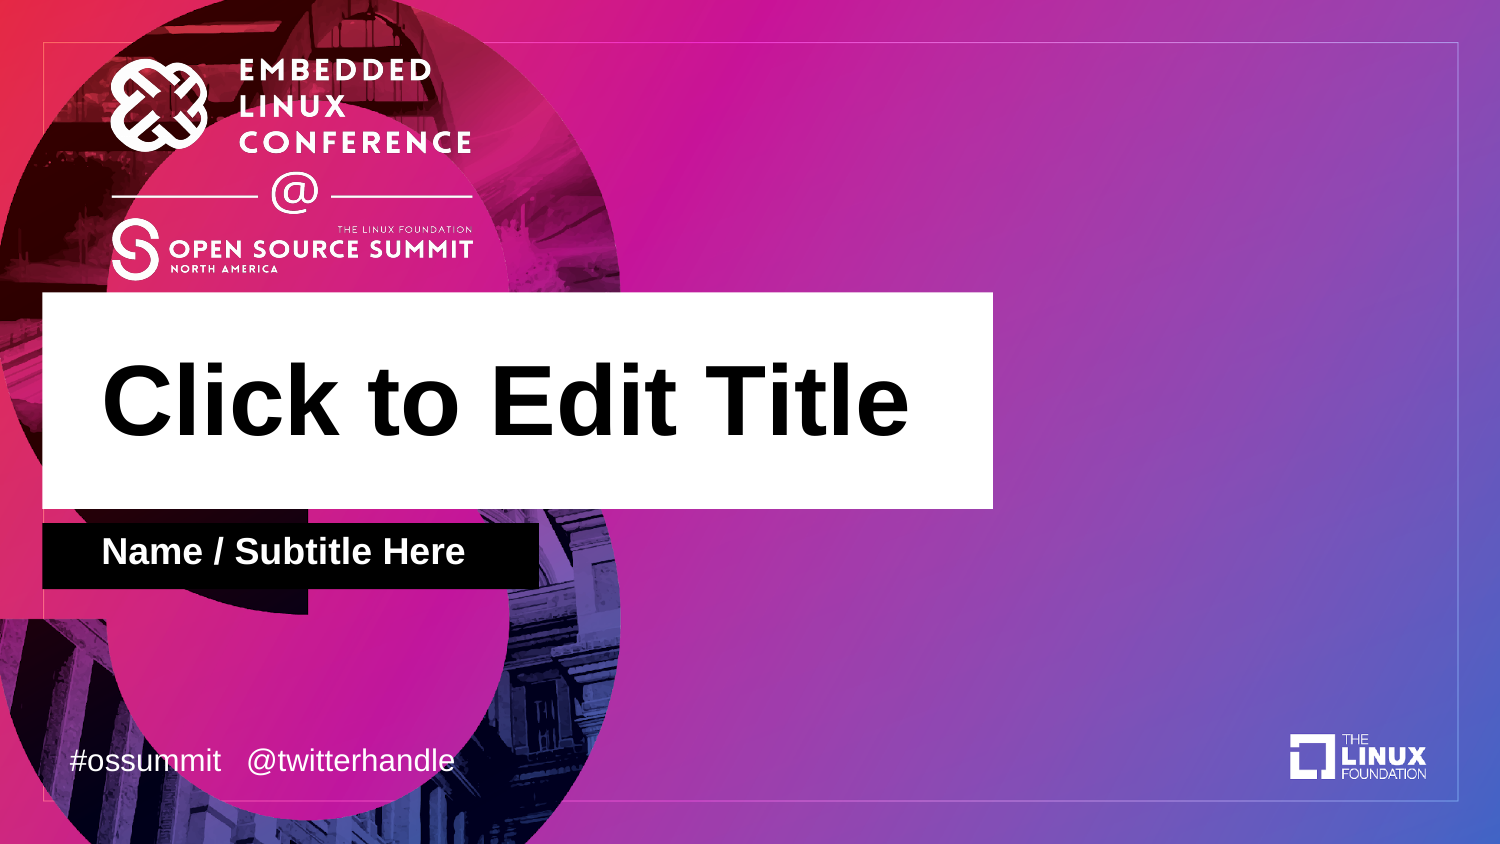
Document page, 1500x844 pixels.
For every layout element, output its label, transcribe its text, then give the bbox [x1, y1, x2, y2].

text_box @twitterhandle [231, 734, 502, 792]
list Name / Subtitle Here [42, 523, 539, 590]
list Click to Edit Title [42, 292, 993, 509]
text_box #ossummit [54, 732, 246, 790]
